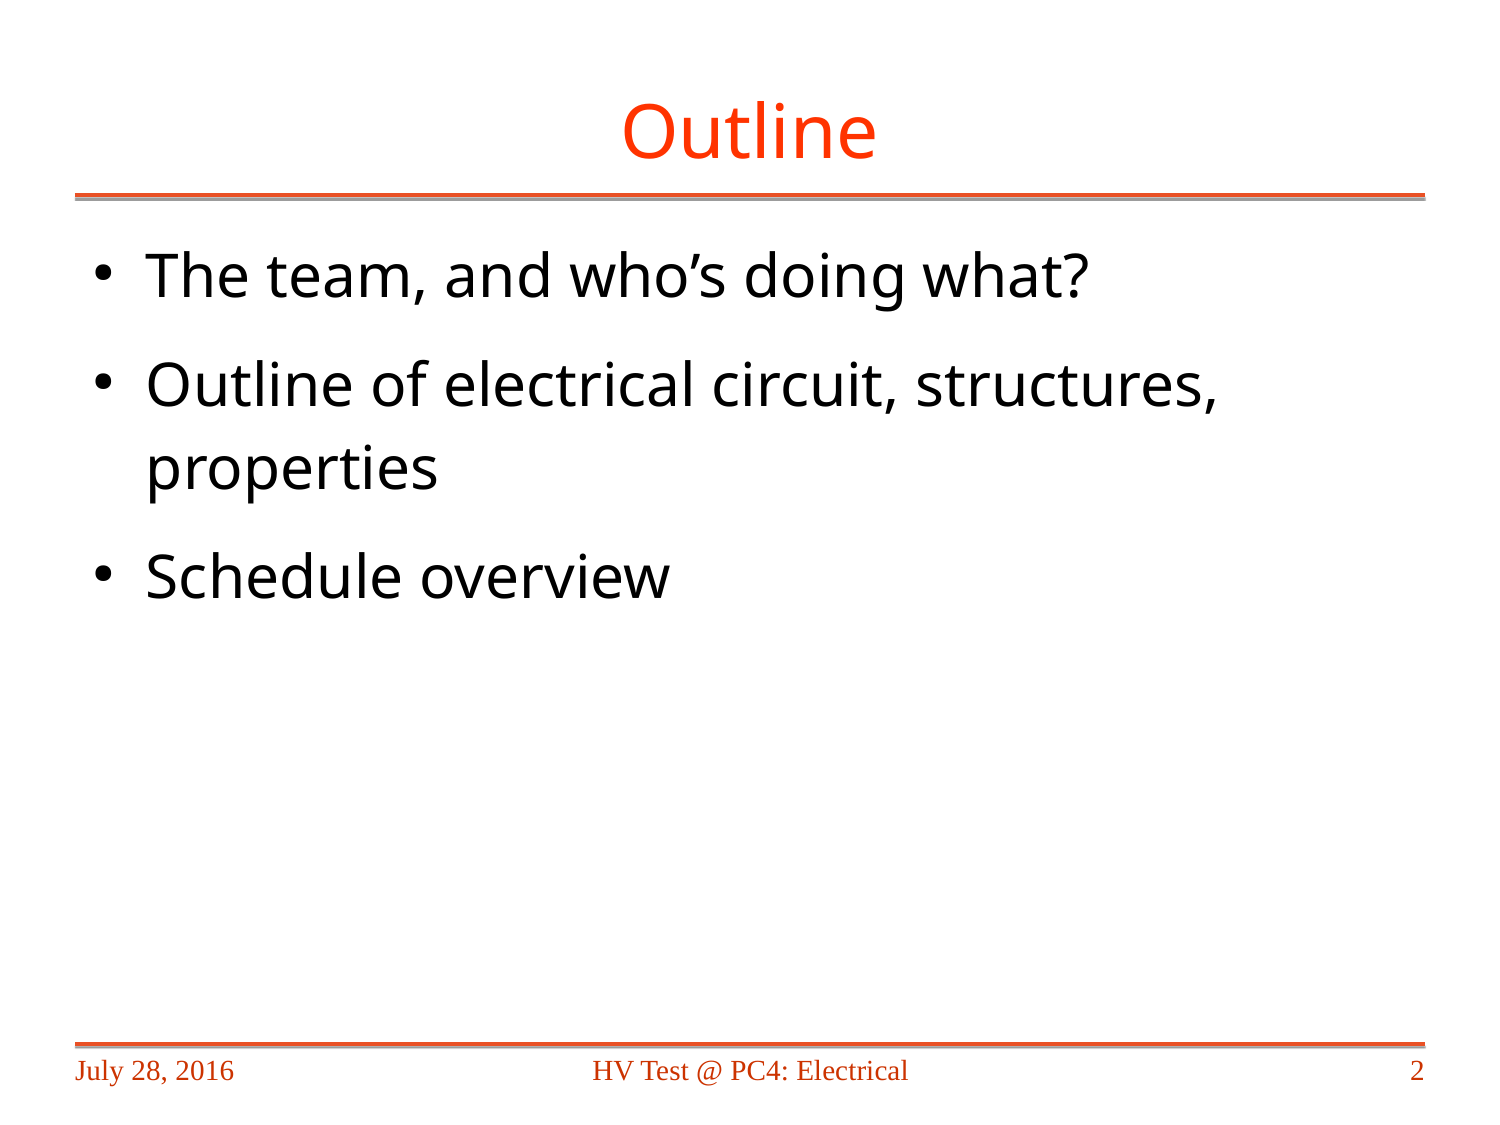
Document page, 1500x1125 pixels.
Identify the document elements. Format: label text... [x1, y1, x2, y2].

list The team, and who’s doing what? Outline of electrical circuit, structures, properties Schedule overview [75, 232, 1425, 1002]
title Outline [74, 75, 1425, 183]
